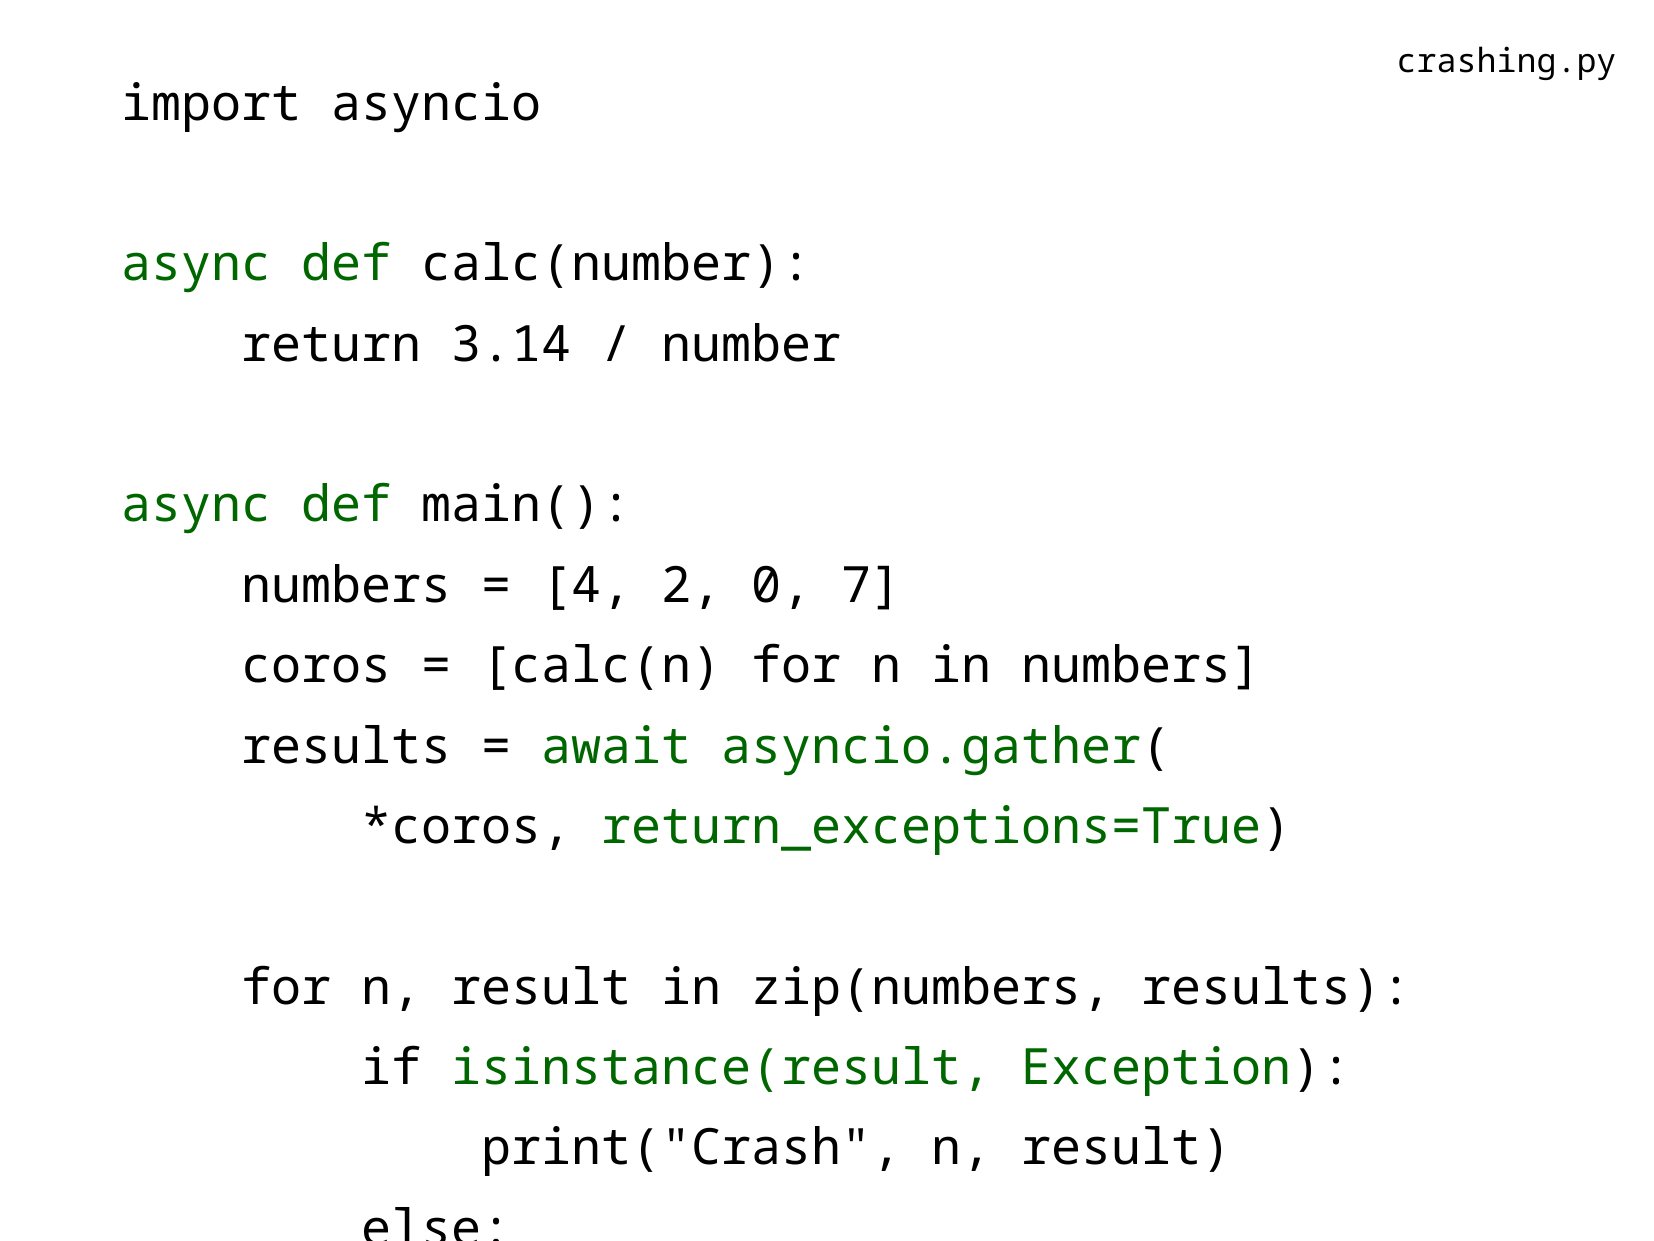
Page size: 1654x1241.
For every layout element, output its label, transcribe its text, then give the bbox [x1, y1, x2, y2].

text_box crashing.py [1381, 29, 1633, 83]
text_box import asyncio async def calc(number): return 3.14 / number async def main(): numbers = [4, 2, 0, 7] coros = [calc(n) for n in numbers] results = await asyncio.gather( *coros, return_exceptions=True) for n, result in zip(numbers, results): if isinstance(result, Exception): print("Crash", n, result) else: print("Result", n, result) asyncio.run(main()) [106, 59, 1654, 1241]
